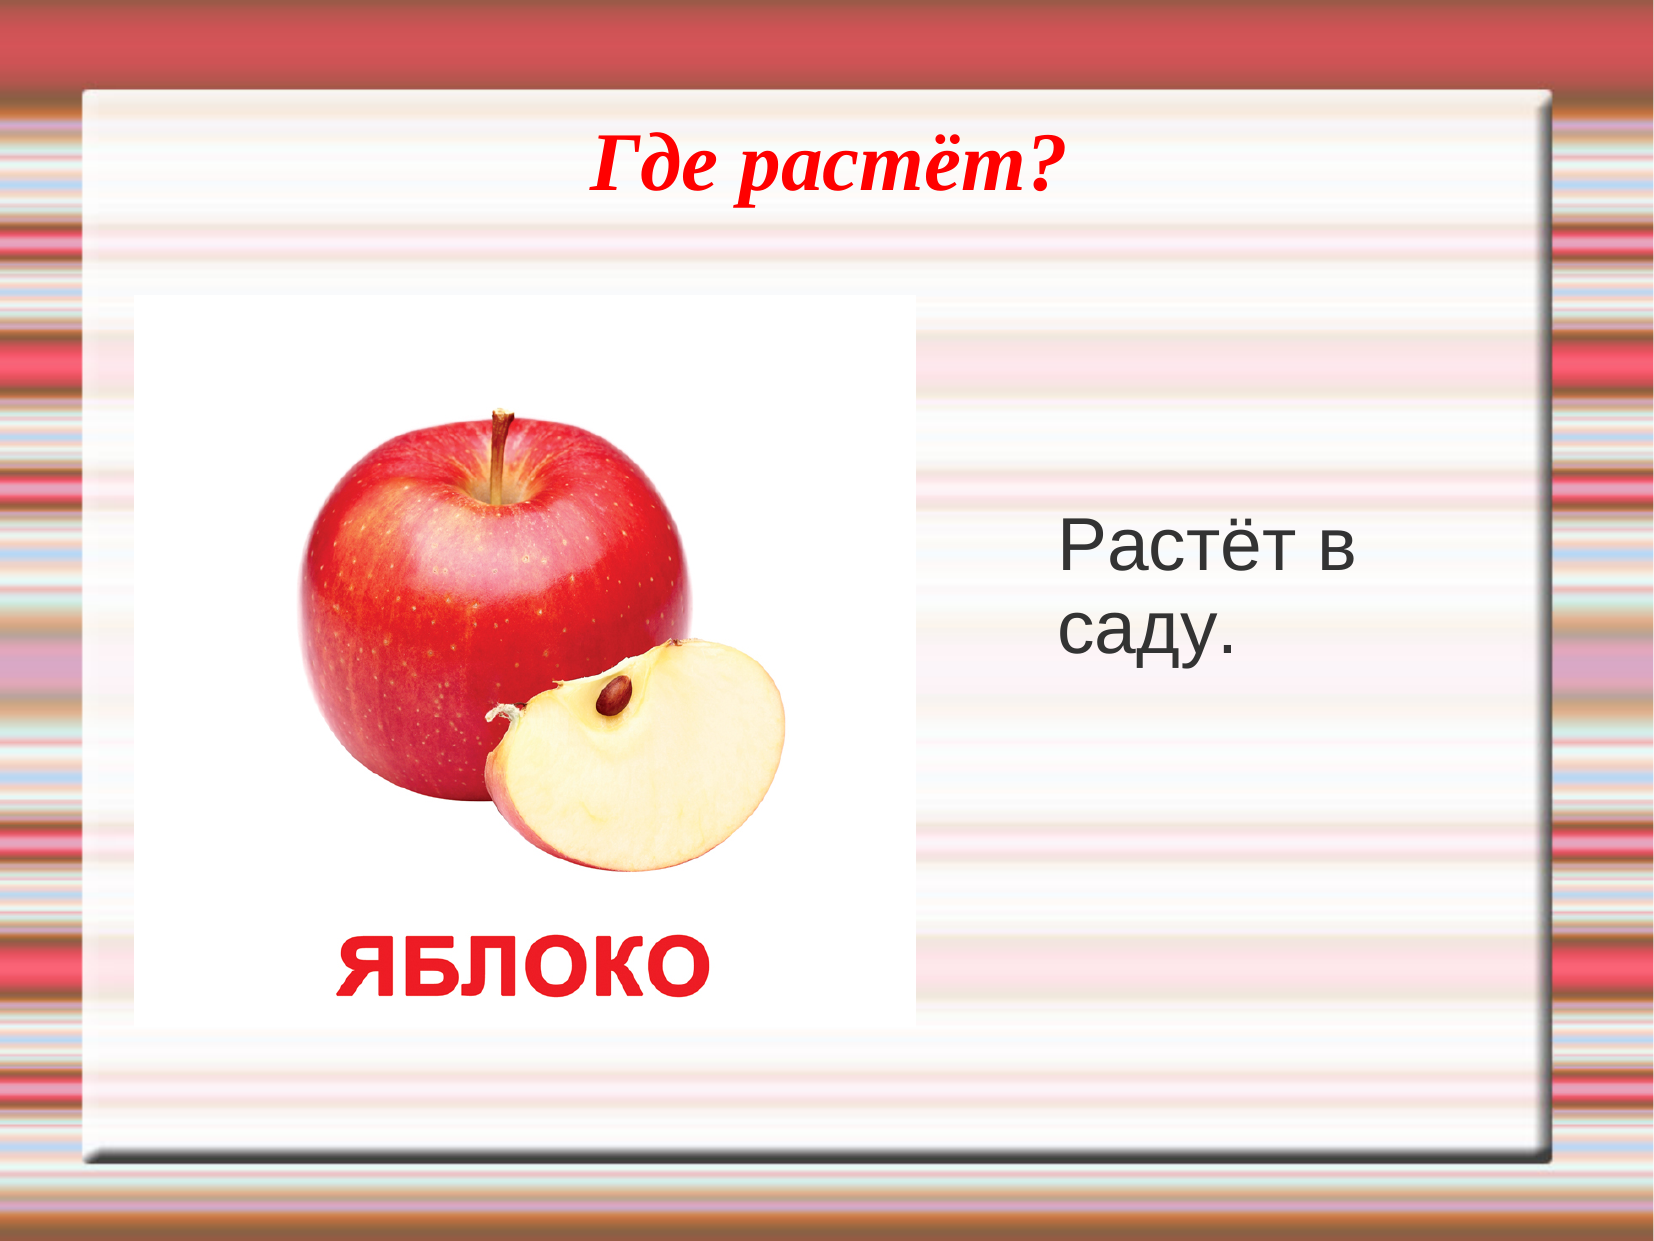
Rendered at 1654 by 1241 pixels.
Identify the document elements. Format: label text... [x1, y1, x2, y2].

title Где растёт? [123, 88, 1536, 237]
list Растёт в саду. [974, 501, 1517, 768]
picture [0, 0, 1654, 1241]
